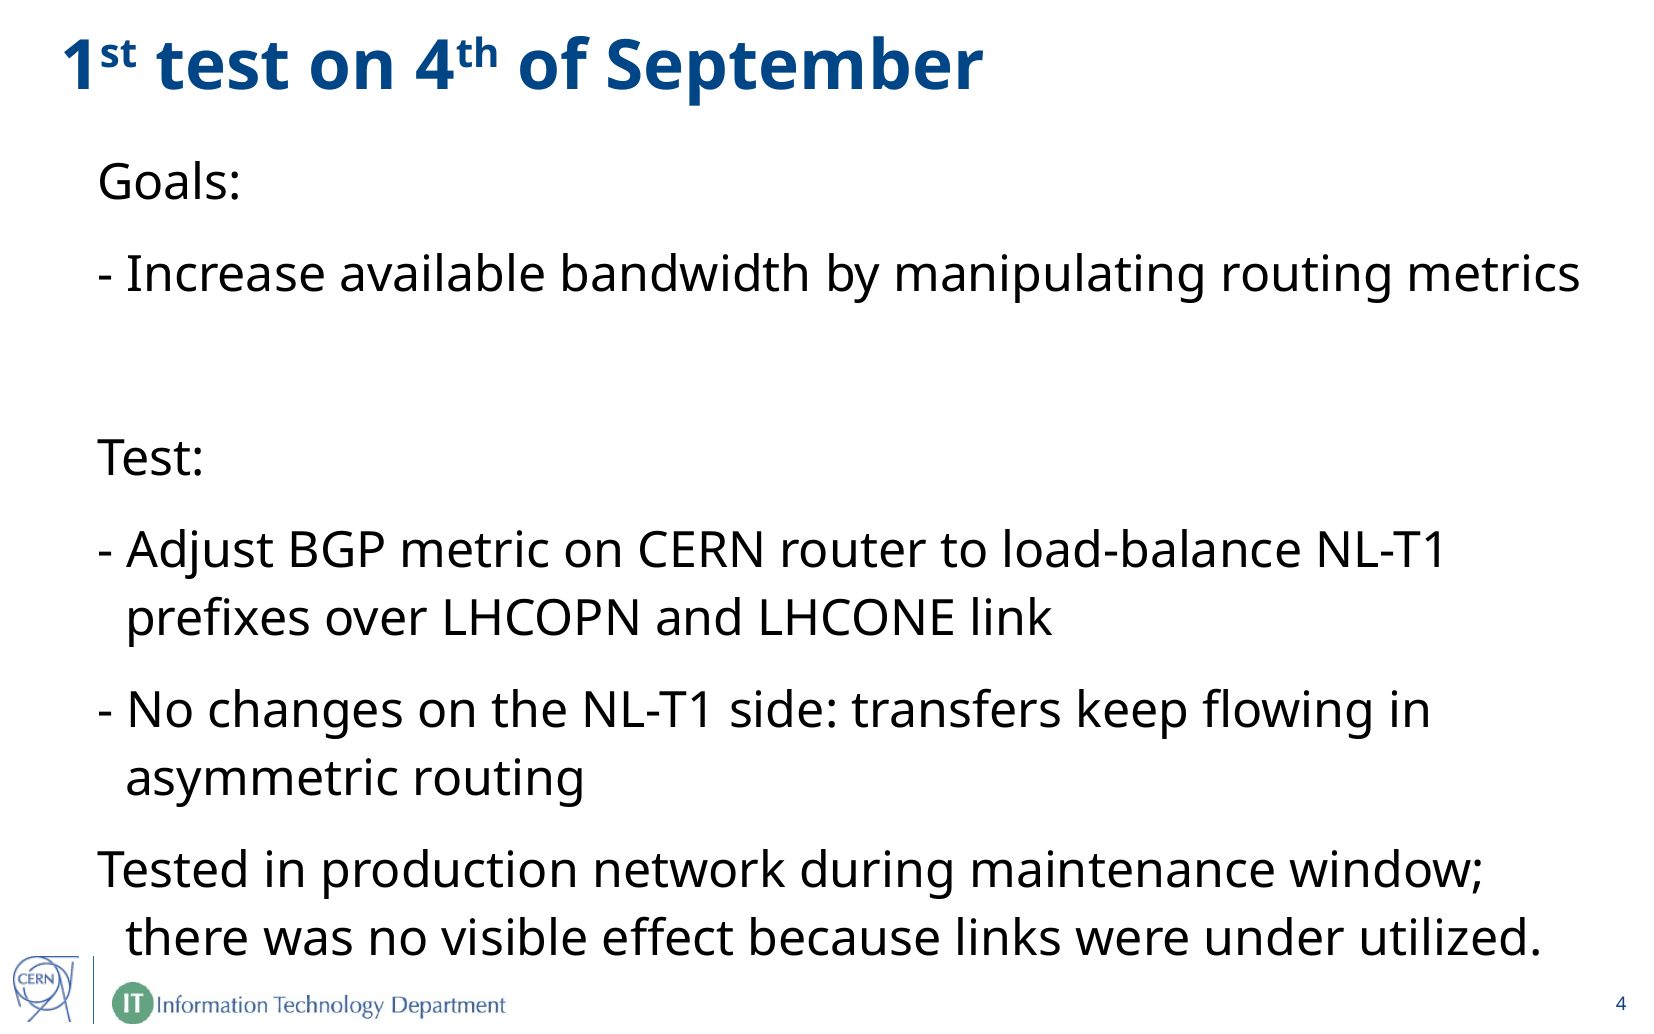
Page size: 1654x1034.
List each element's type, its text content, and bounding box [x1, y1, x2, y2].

picture [13, 956, 79, 1032]
text_box Goals: - Increase available bandwidth by manipulating routing metrics Test: - Adjust BGP metric on CERN router to load-balance NL-T1 prefixes over LHCOPN and LHCONE link - No changes on the NL-T1 side: transfers keep flowing in asymmetric routing Tested in production network during maintenance window; there was no visible effect because links were under utilized. [82, 138, 1609, 1034]
title 1st test on 4th of September [60, 0, 1528, 138]
